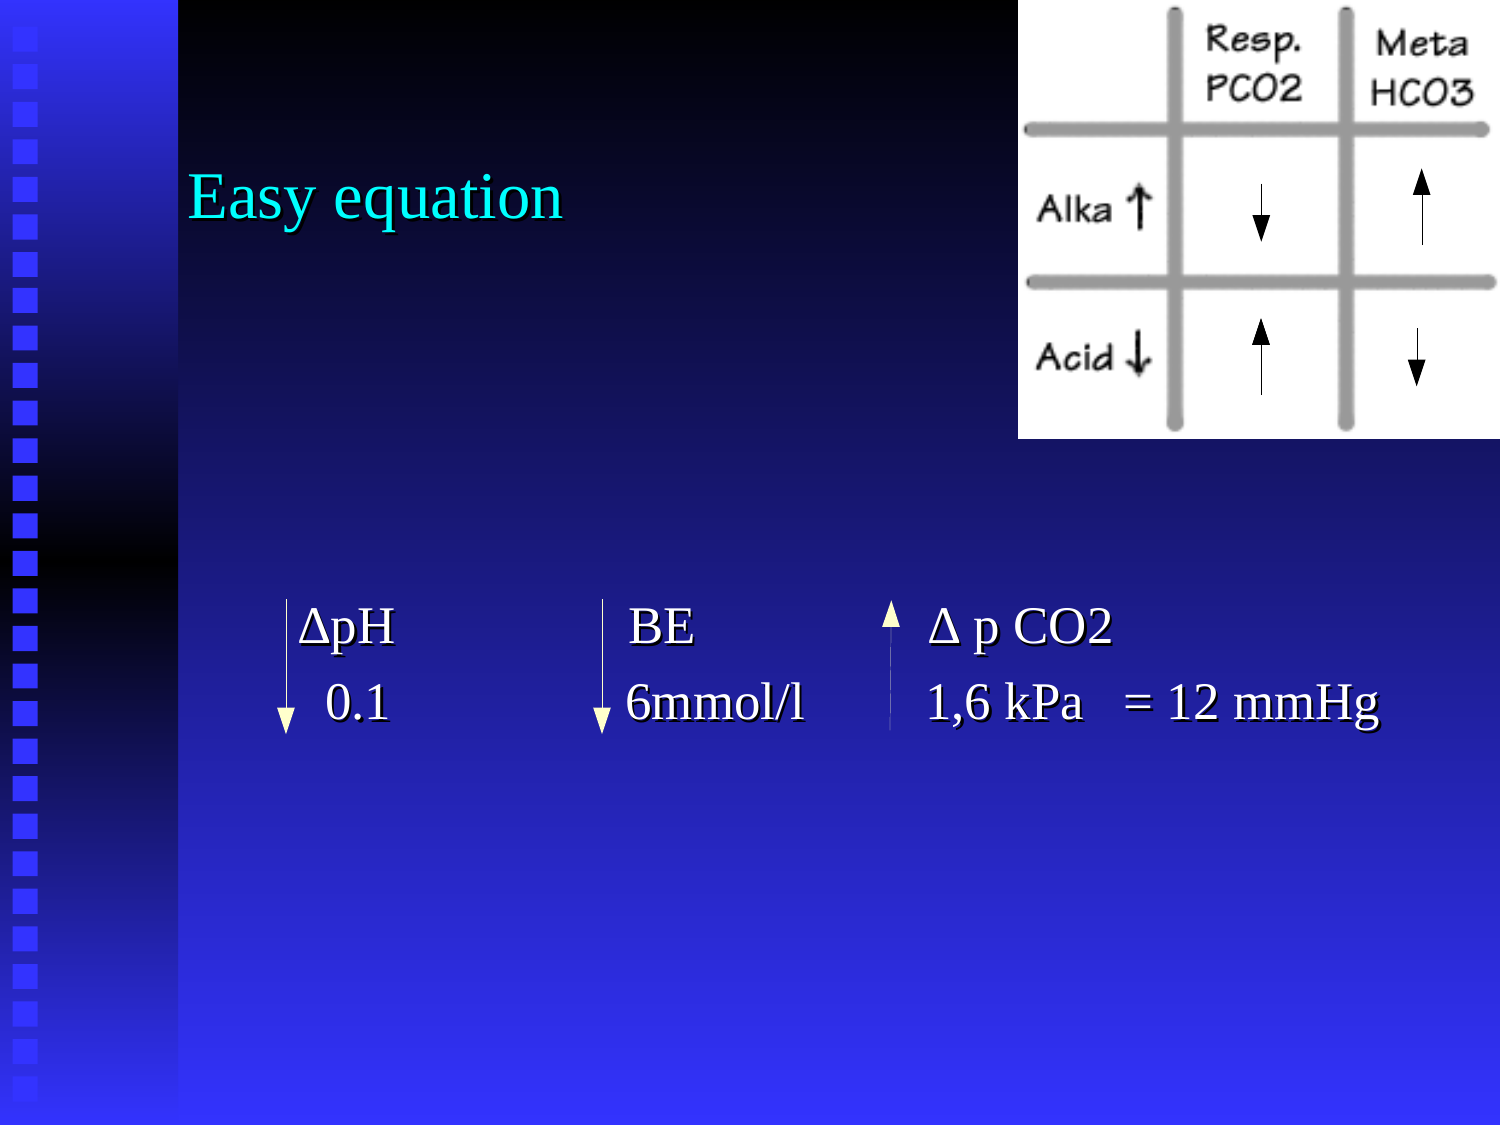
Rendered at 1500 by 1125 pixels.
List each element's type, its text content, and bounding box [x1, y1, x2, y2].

picture [1018, 0, 1500, 439]
subtitle ∆pH BE ∆ p CO2 0.1 6mmol/l 1,6 kPa = 12 mmHg [187, 324, 1463, 1000]
title Easy equation [187, 99, 1018, 288]
